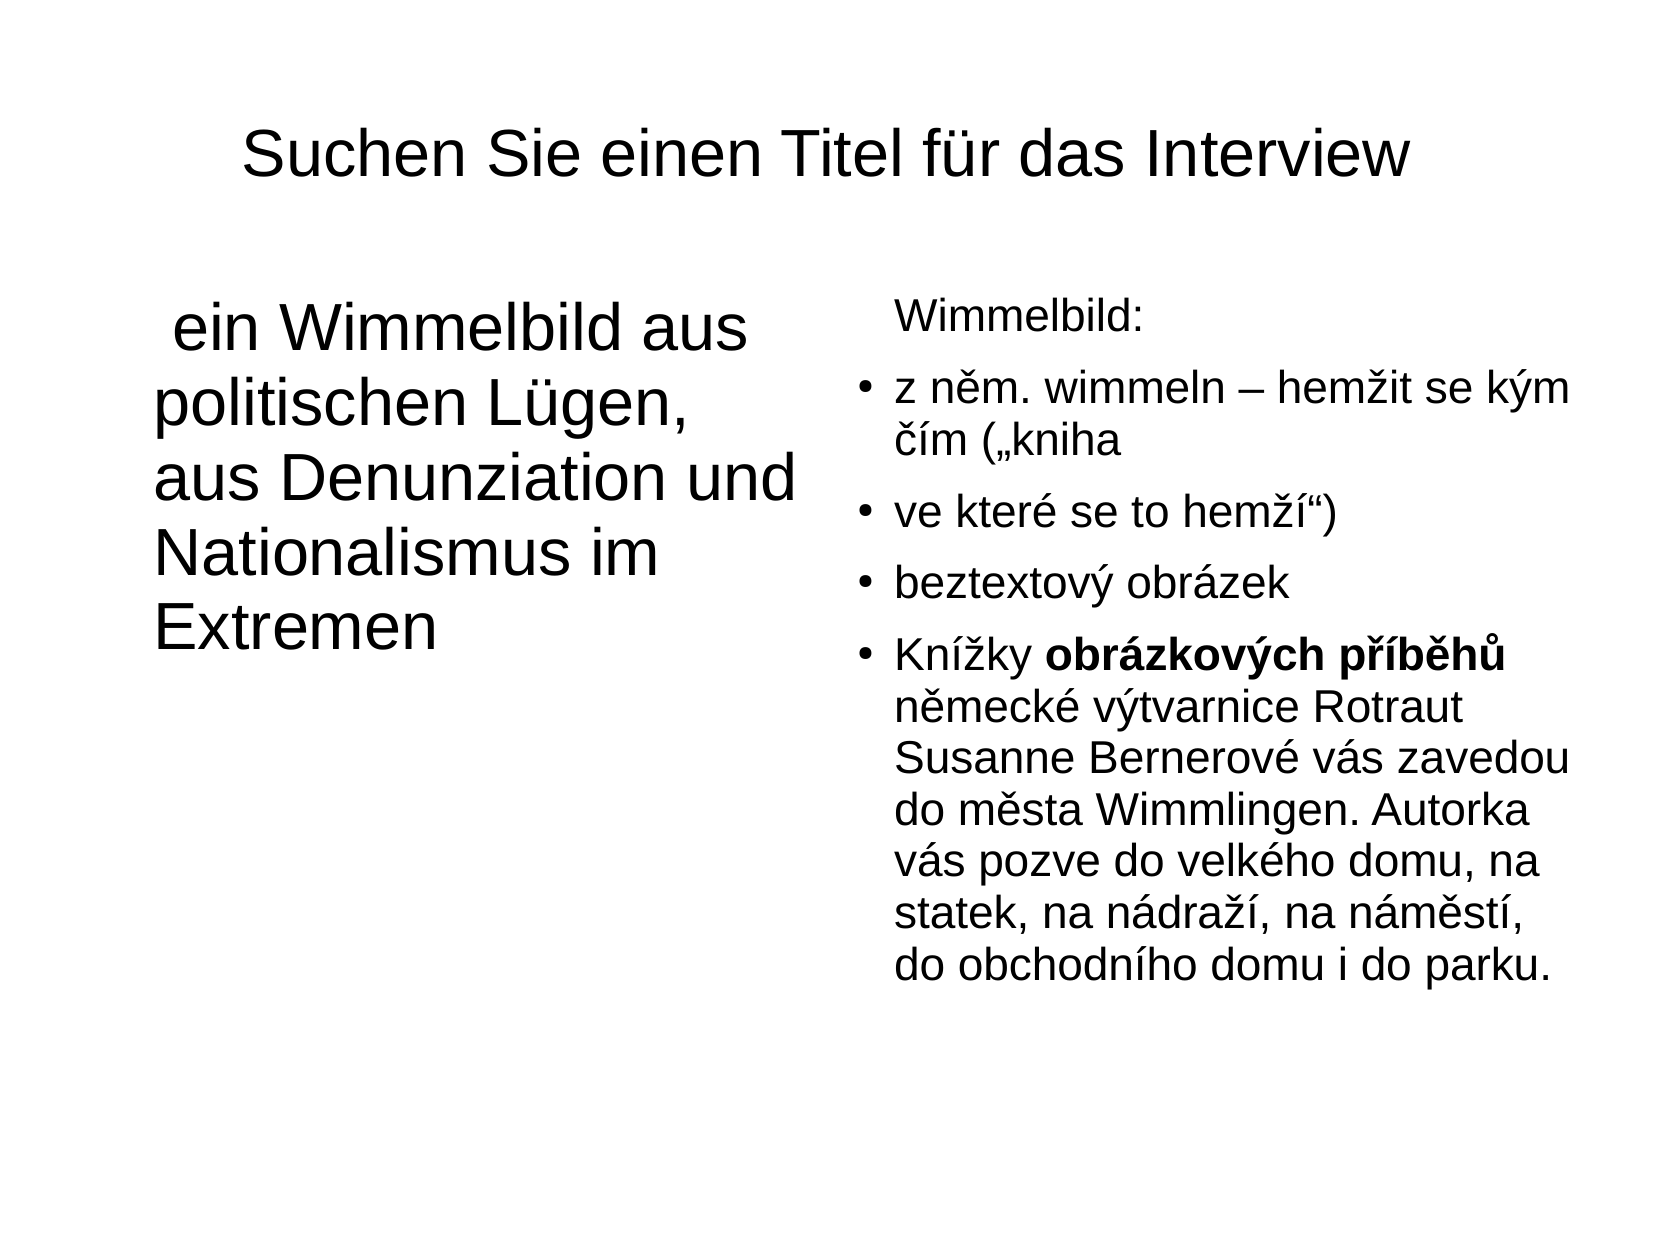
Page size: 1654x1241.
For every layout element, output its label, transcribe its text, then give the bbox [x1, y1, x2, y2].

list ein Wimmelbild aus politischen Lügen, aus Denunziation und Nationalismus im Extremen [82, 290, 809, 1010]
title Suchen Sie einen Titel für das Interview [82, 49, 1571, 257]
list Wimmelbild: z něm. wimmeln – hemžit se kým čím („kniha ve které se to hemží“) beztextový obrázek Knížky obrázkových příběhů německé výtvarnice Rotraut Susanne Bernerové vás zavedou do města Wimmlingen. Autorka vás pozve do velkého domu, na statek, na nádraží, na náměstí, do obchodního domu i do parku. [845, 290, 1572, 1010]
